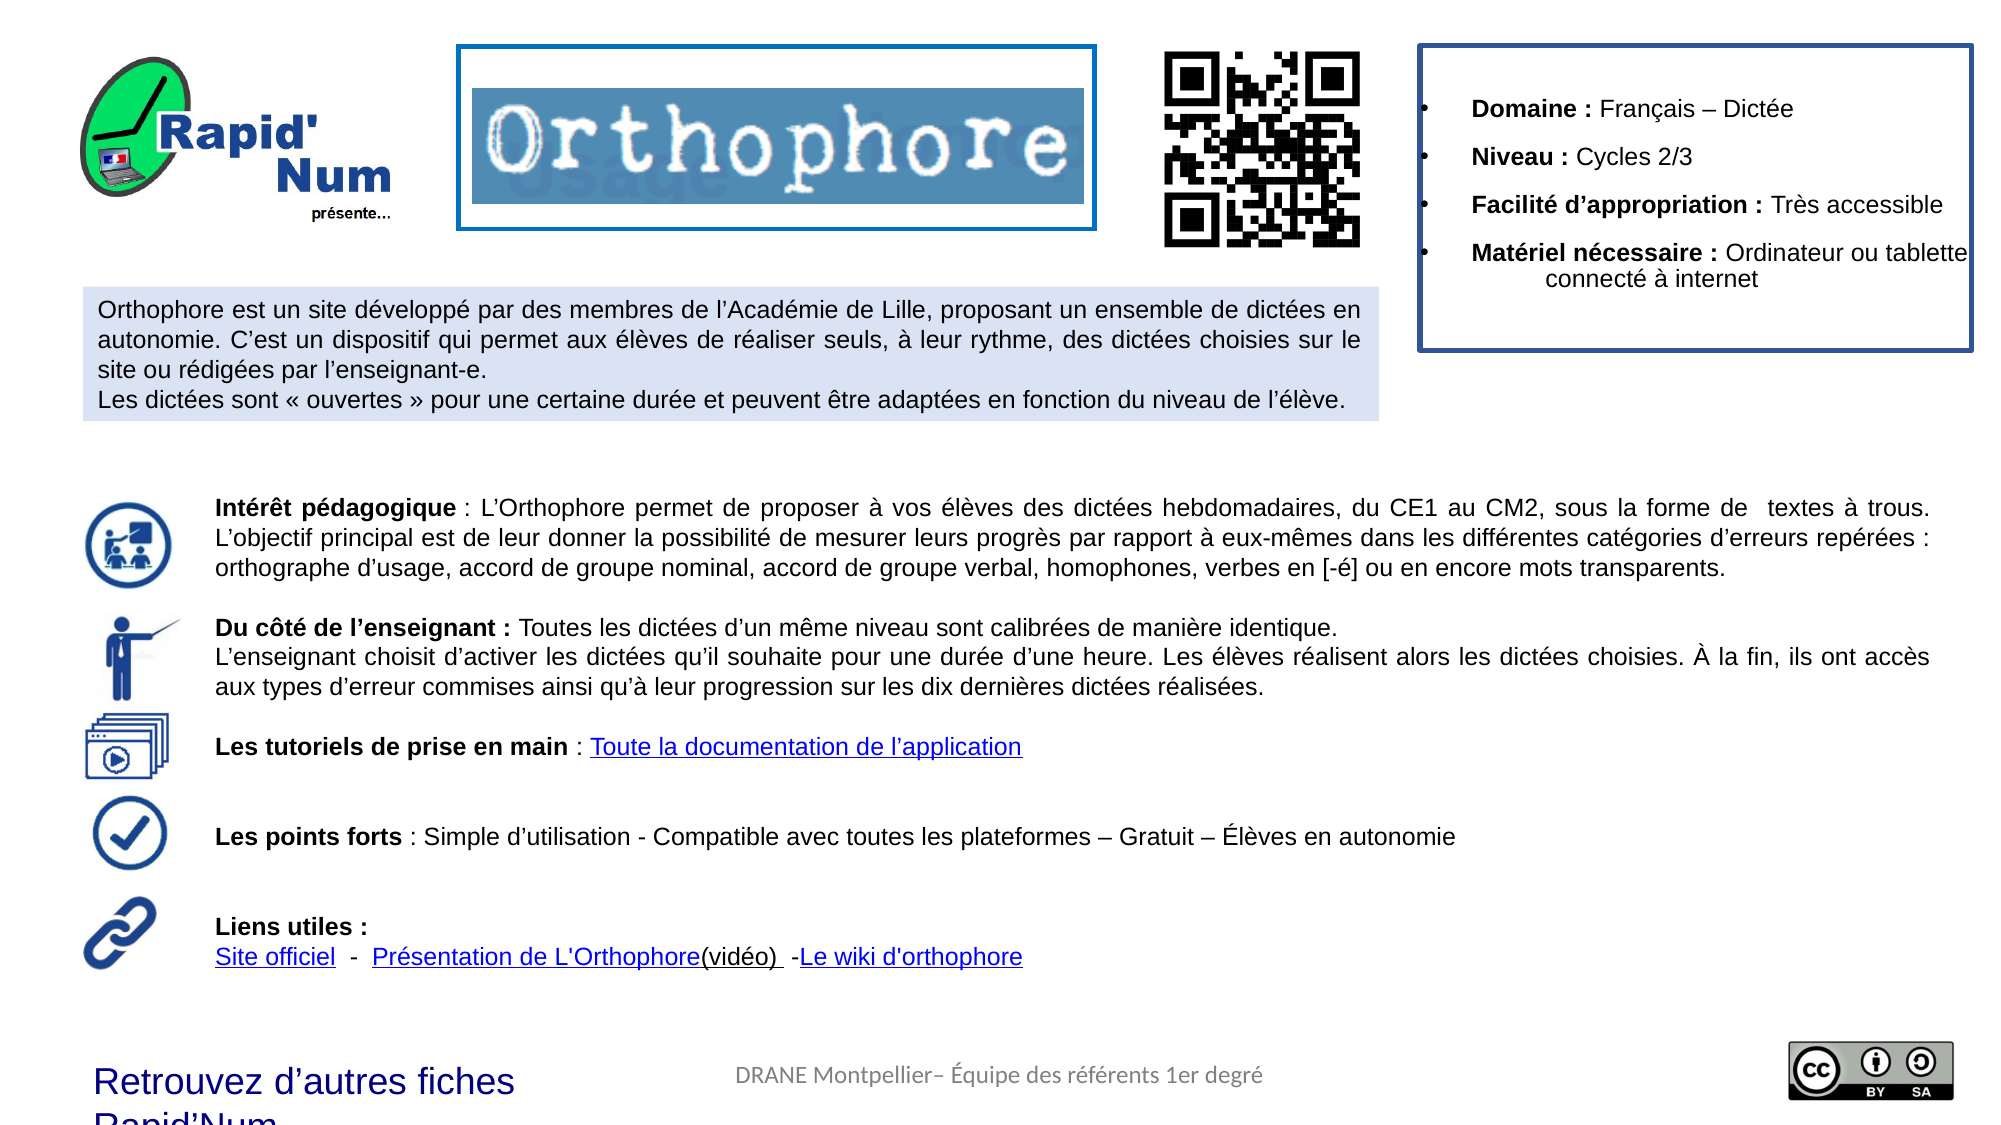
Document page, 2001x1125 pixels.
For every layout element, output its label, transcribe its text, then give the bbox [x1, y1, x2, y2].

picture [78, 613, 182, 875]
picture [1781, 1037, 1956, 1105]
picture [78, 891, 162, 975]
picture [64, 45, 411, 232]
picture [1160, 46, 1363, 251]
text_box DRANE Montpellier– Équipe des référents 1er degré [435, 1051, 1564, 1112]
text_box Intérêt pédagogique : L’Orthophore permet de proposer à vos élèves des dictées hebdomadaires, du CE1 au CM2, sous la forme de textes à trous. L’objectif principal est de leur donner la possibilité de mesurer leurs progrès par rapport à eux-mêmes dans les différentes catégories d’erreurs repérées : orthographe d’usage, accord de groupe nominal, accord de groupe verbal, homophones, verbes en [-é] ou en encore mots transparents. Du côté de l’enseignant : Toutes les dictées d’un même niveau sont calibrées de manière identique. L’enseignant choisit d’activer les dictées qu’il souhaite pour une durée d’une heure. Les élèves réalisent alors les dictées choisies. À la fin, ils ont accès aux types d’erreur commises ainsi qu’à leur progression sur les dix dernières dictées réalisées. Les tutoriels de prise en main : Toute la documentation de l’application Les points forts : Simple d’utilisation - Compatible avec toutes les plateformes – Gratuit – Élèves en autonomie Liens utiles : Site officiel - Présentation de L'Orthophore(vidéo) -Le wiki d'orthophore [200, 483, 1949, 1008]
subtitle Domaine : Français – Dictée Niveau : Cycles 2/3 Facilité d’appropriation : Très accessible Matériel nécessaire : Ordinateur ou tablette connecté à internet [1420, 45, 1972, 351]
text_box Retrouvez d’autres fiches Rapid’Num [78, 1049, 620, 1125]
picture [472, 88, 1084, 204]
picture [83, 500, 174, 591]
text_box Orthophore est un site développé par des membres de l’Académie de Lille, proposant un ensemble de dictées en autonomie. C’est un dispositif qui permet aux élèves de réaliser seuls, à leur rythme, des dictées choisies sur le site ou rédigées par l’enseignant-e. Les dictées sont « ouvertes » pour une certaine durée et peuvent être adaptées en fonction du niveau de l’élève. [83, 286, 1380, 422]
